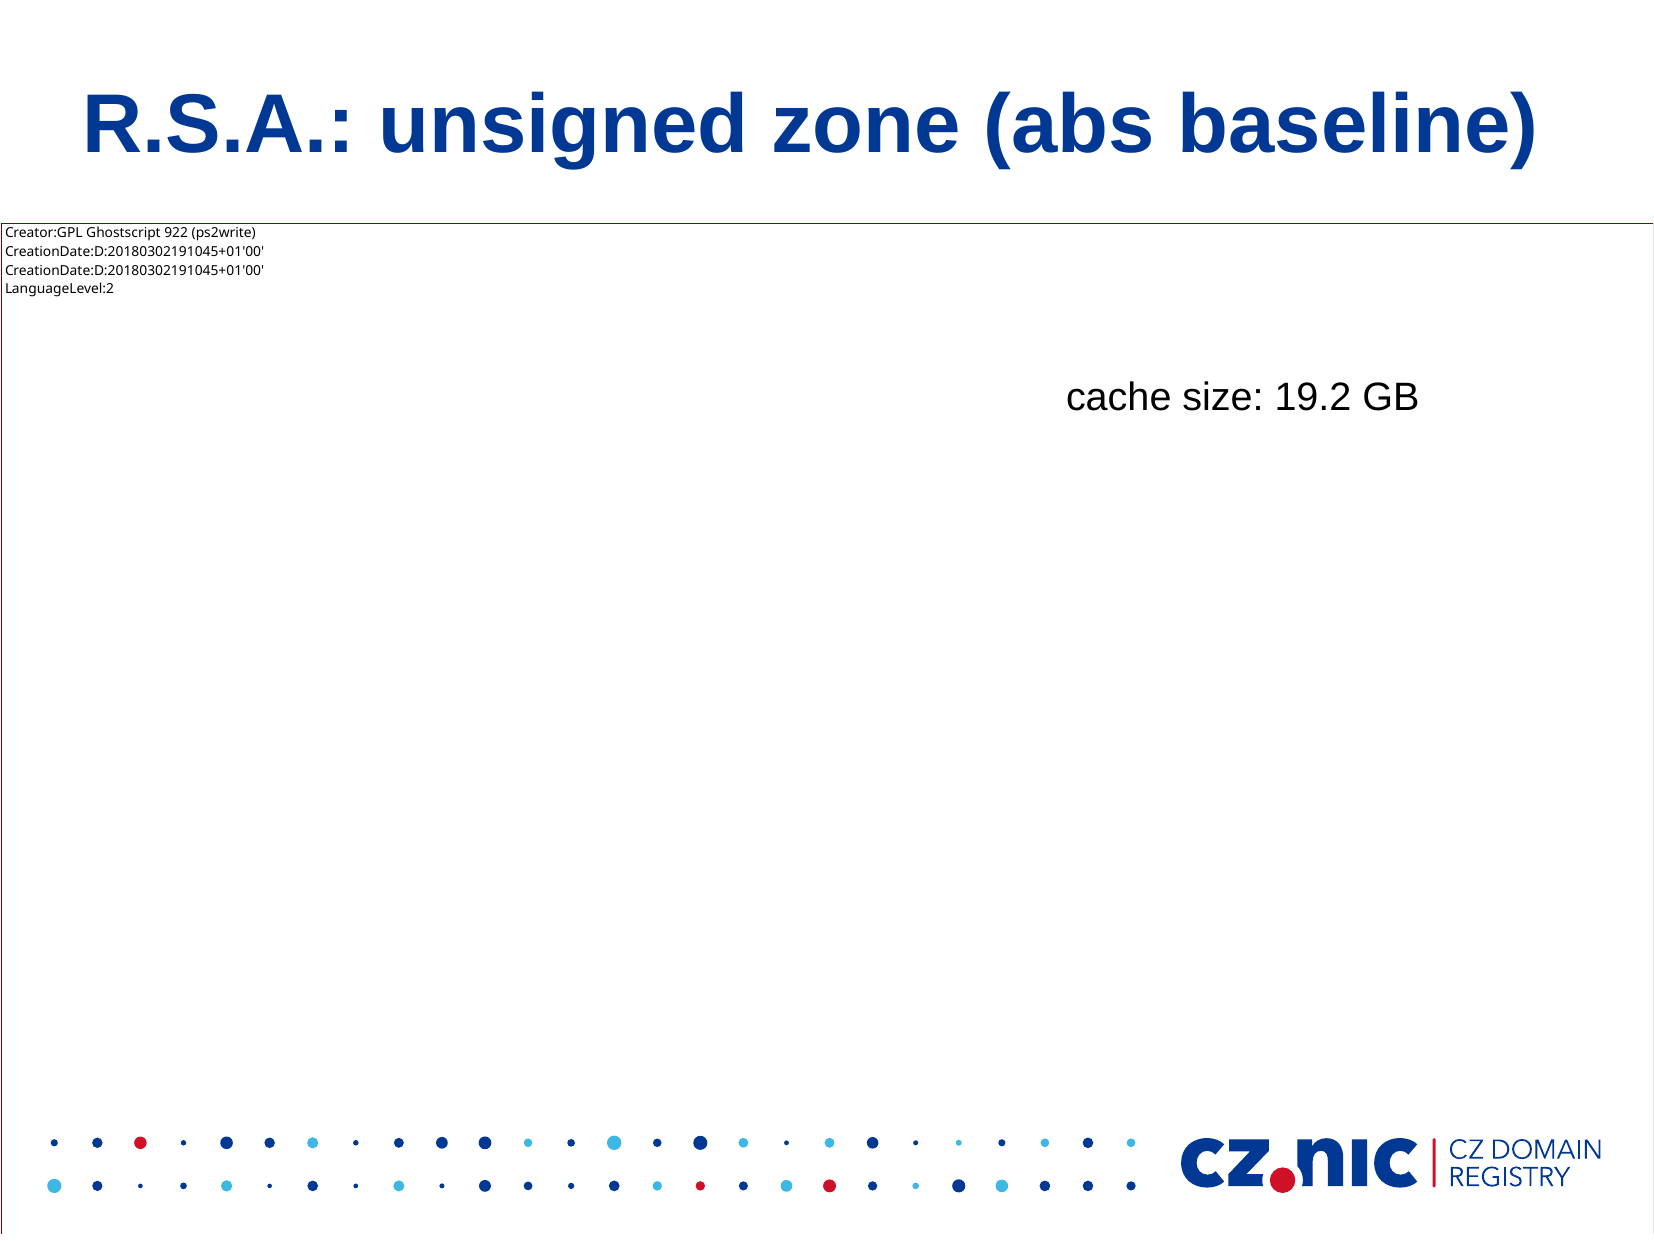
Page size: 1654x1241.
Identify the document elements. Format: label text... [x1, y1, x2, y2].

picture [0, 221, 1654, 1234]
title R.S.A.: unsigned zone (abs baseline) [82, 70, 1571, 178]
text_box cache size: 19.2 GB [1051, 366, 1453, 438]
